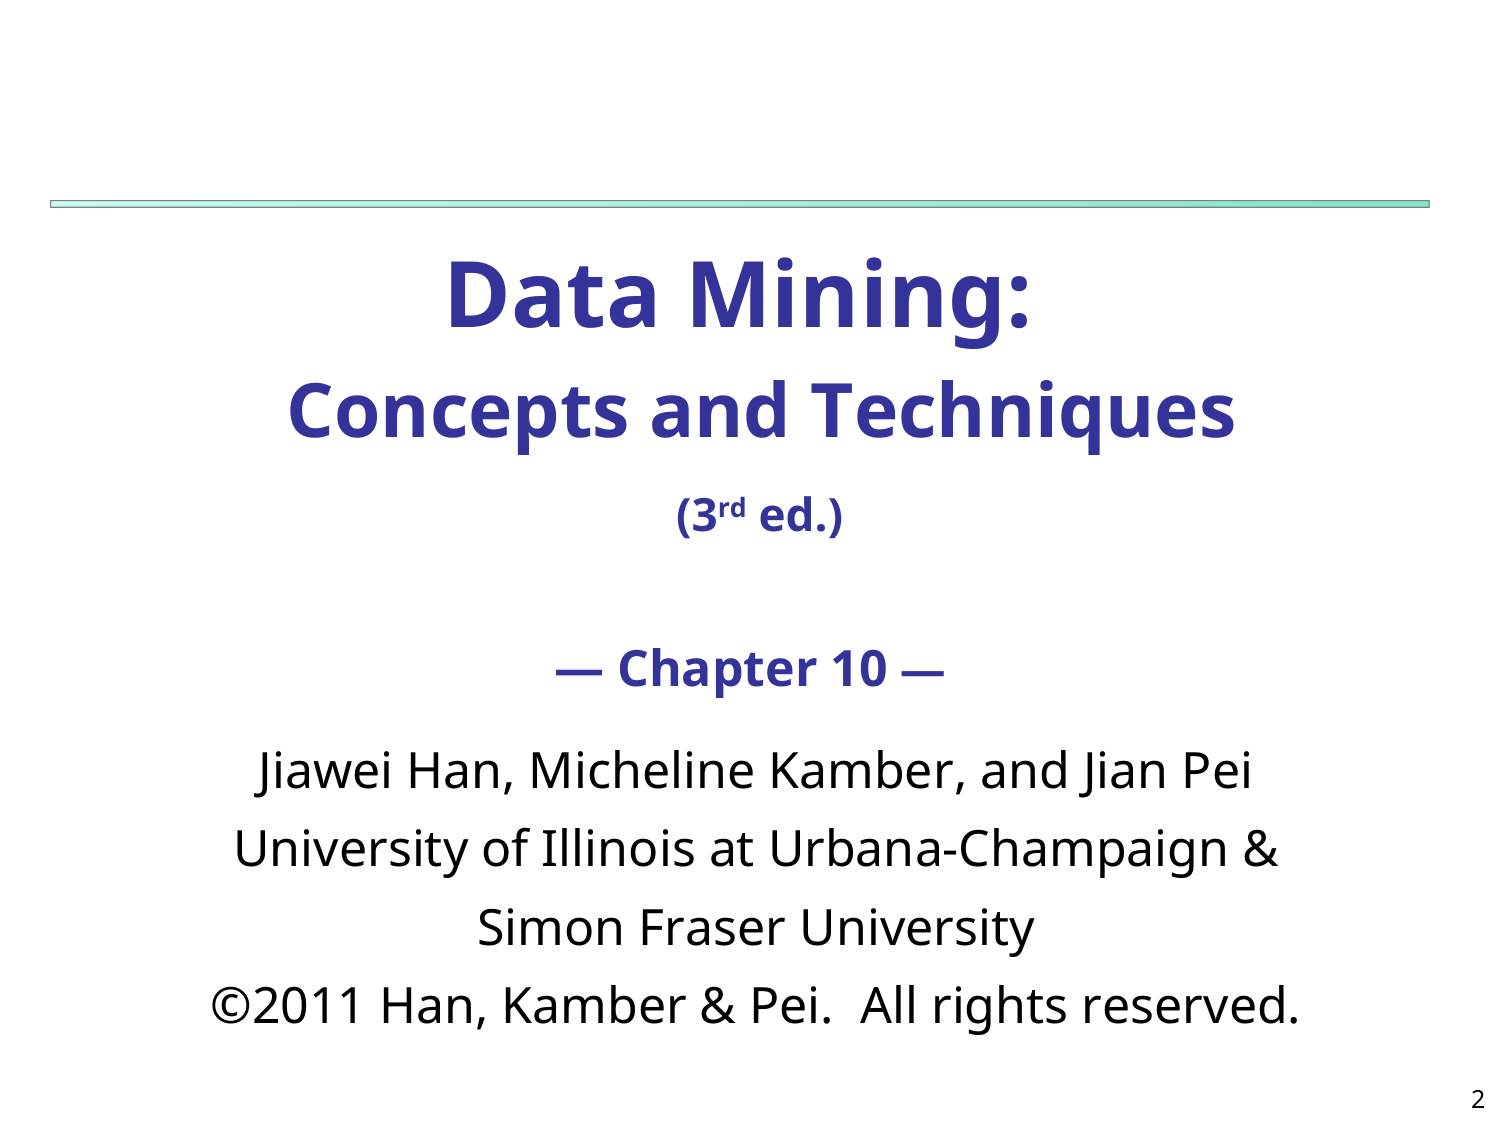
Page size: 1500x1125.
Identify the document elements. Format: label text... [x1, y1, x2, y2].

title Data Mining: Concepts and Techniques (3rd ed.) — Chapter 10 — [24, 66, 1476, 704]
text_box 18 [1187, 1050, 1500, 1125]
list Jiawei Han, Micheline Kamber, and Jian Pei University of Illinois at Urbana-Champaign & Simon Fraser University ©2011 Han, Kamber & Pei. All rights reserved. [50, 724, 1463, 1042]
